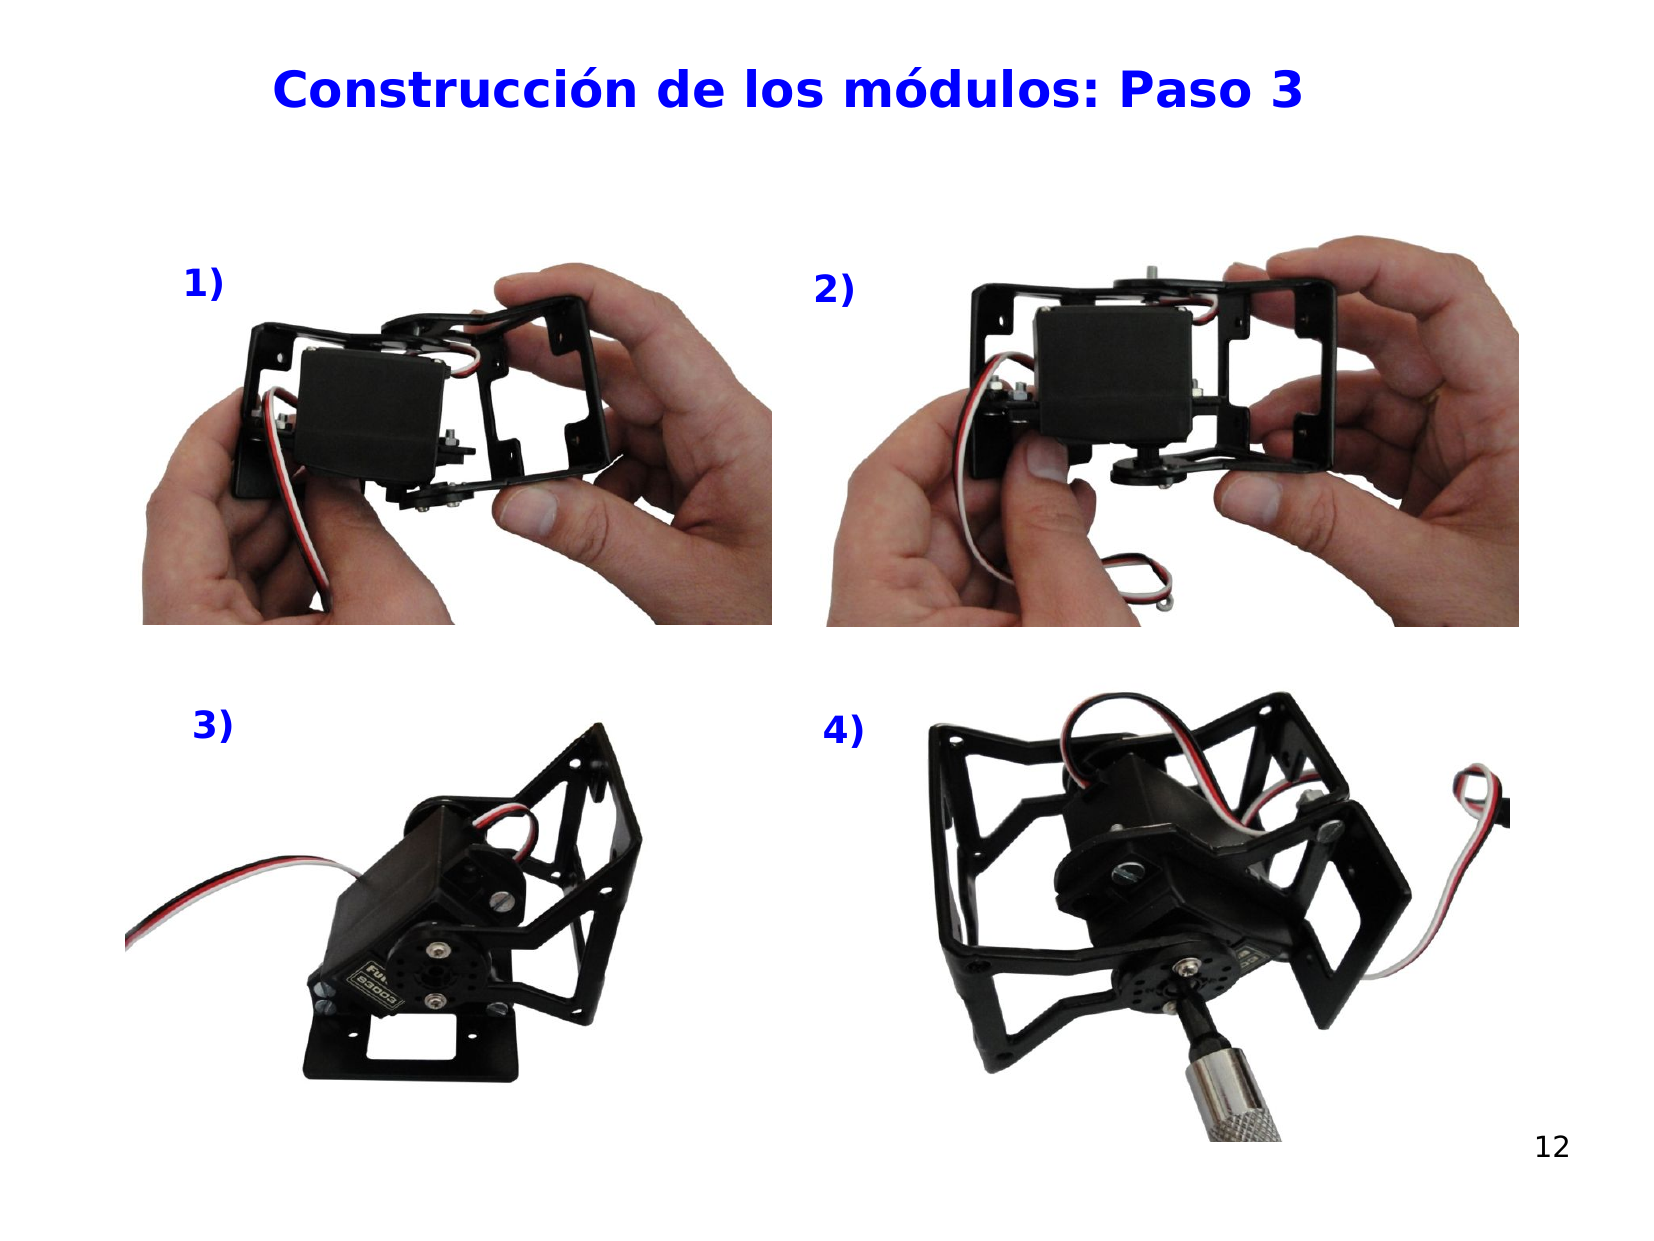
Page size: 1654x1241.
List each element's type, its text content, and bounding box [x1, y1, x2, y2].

picture [130, 223, 772, 625]
text_box 4) [807, 701, 886, 761]
text_box 3) [177, 696, 255, 755]
picture [125, 660, 761, 1138]
text_box 2) [798, 260, 876, 319]
picture [878, 670, 1510, 1142]
text_box 1) [167, 254, 246, 313]
picture [820, 191, 1519, 627]
text_box Construcción de los módulos: Paso 3 [257, 53, 1321, 127]
